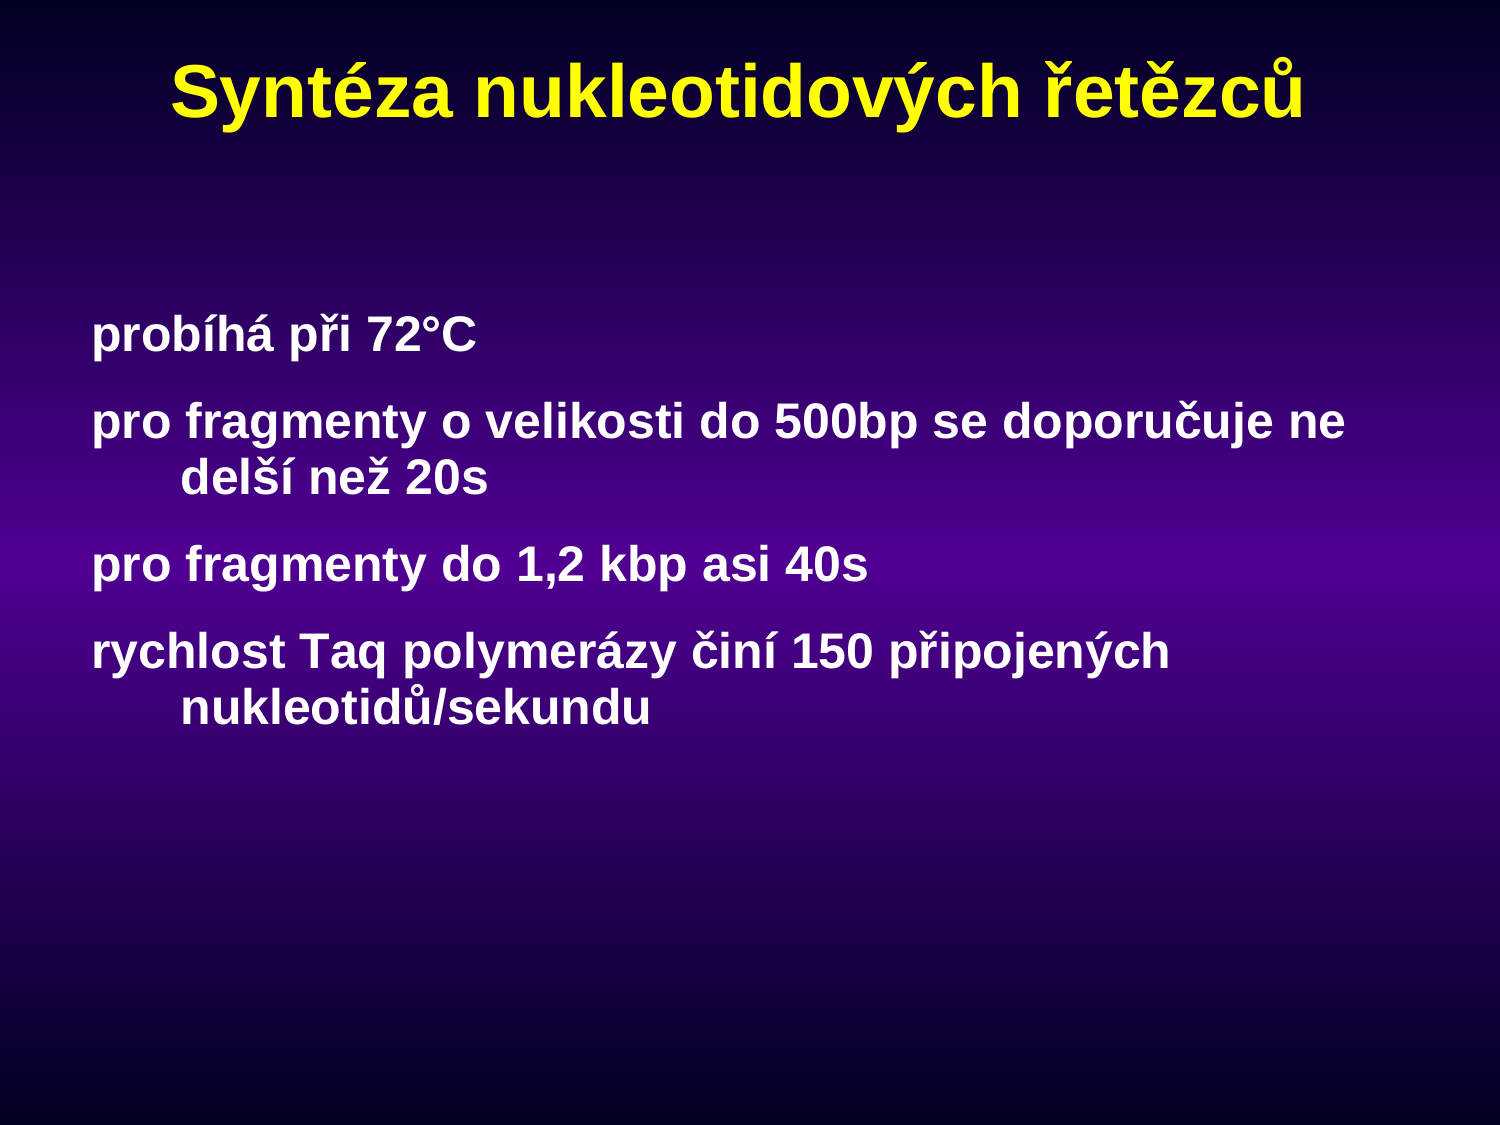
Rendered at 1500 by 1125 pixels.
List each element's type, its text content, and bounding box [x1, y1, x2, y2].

title Syntéza nukleotidových řetězců [64, 35, 1413, 149]
text_box probíhá při 72°C pro fragmenty o velikosti do 500bp se doporučuje ne delší než 20s pro fragmenty do 1,2 kbp asi 40s rychlost Taq polymerázy činí 150 připojených nukleotidů/sekundu [76, 298, 1447, 743]
